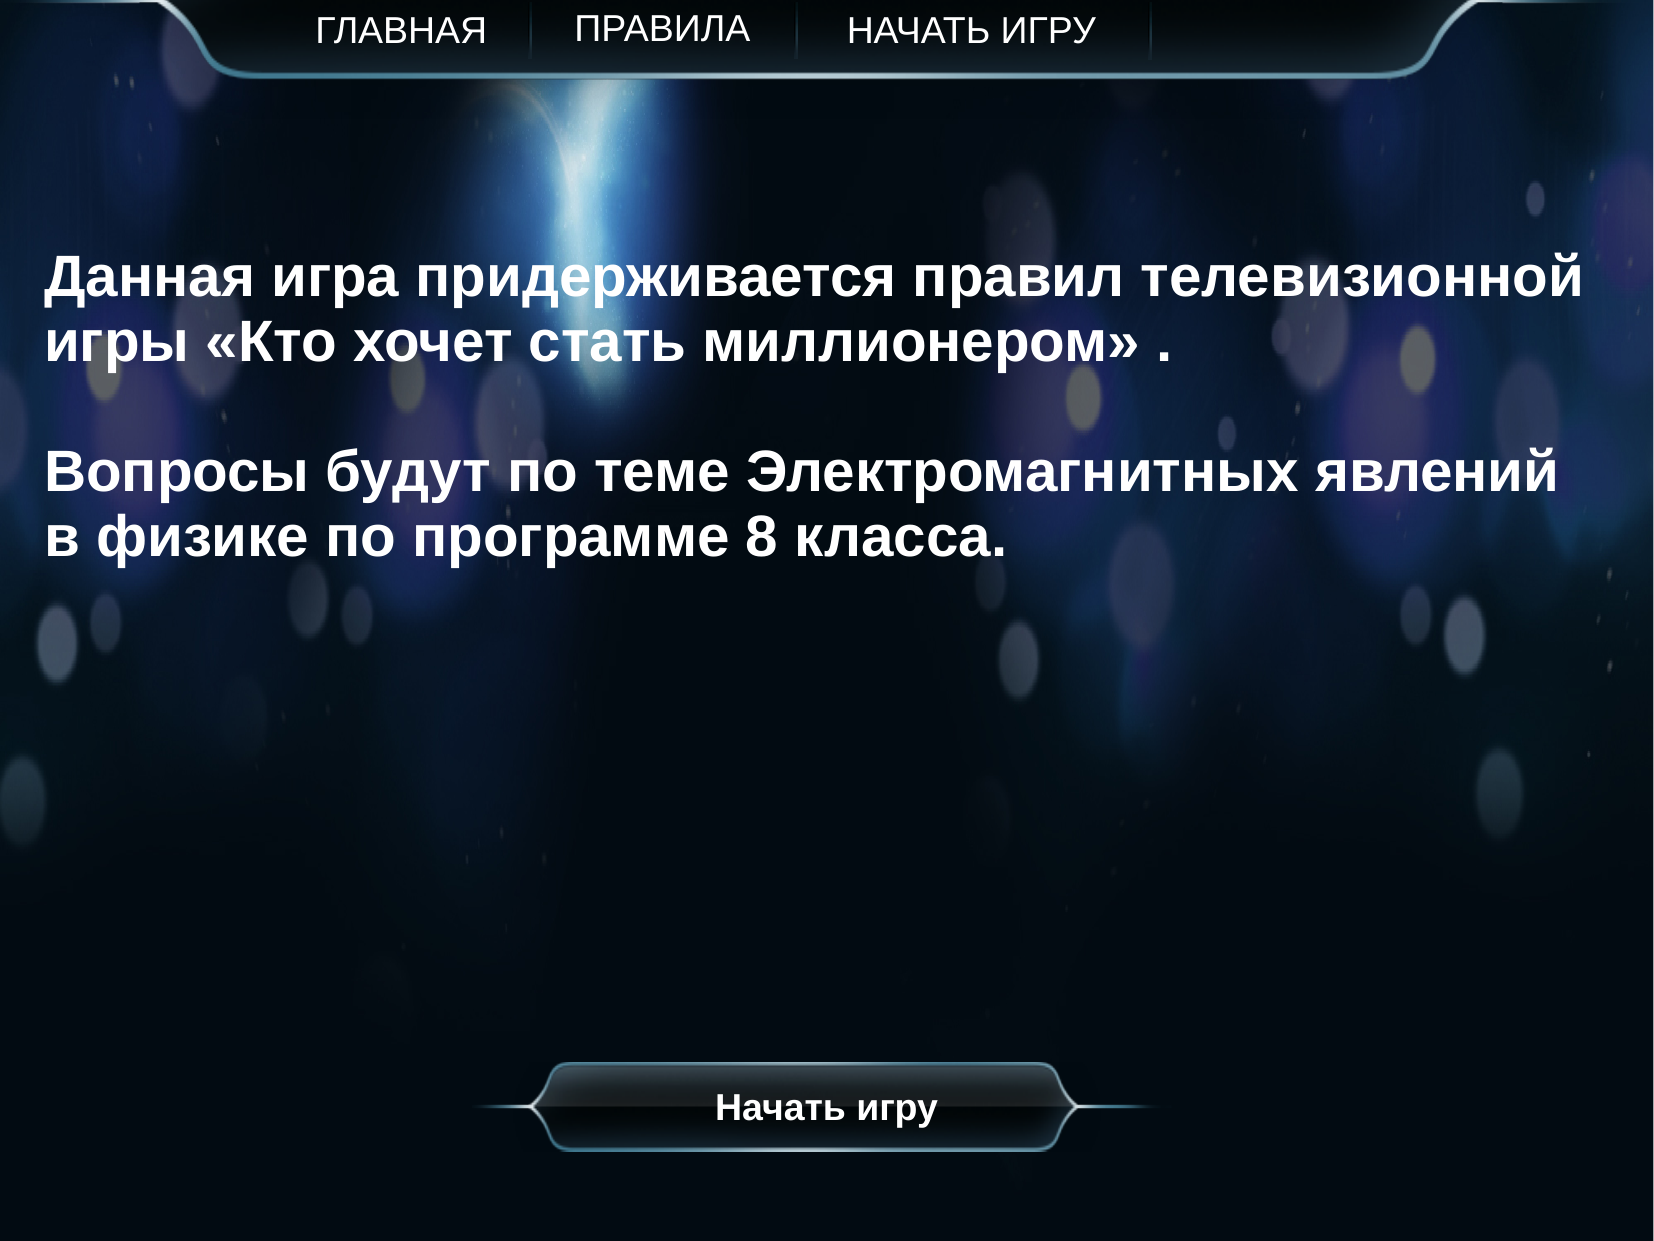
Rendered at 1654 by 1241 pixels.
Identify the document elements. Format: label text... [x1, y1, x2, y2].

text_box ГЛАВНАЯ [300, 2, 502, 60]
text_box [236, 0, 532, 89]
text_box ПРАВИЛА [559, 0, 766, 57]
picture [0, 0, 1654, 1241]
text_box НАЧАТЬ ИГРУ [832, 2, 1112, 60]
text_box Данная игра придерживается правил телевизионной игры «Кто хочет стать миллионером» . Вопросы будут по теме Электромагнитных явлений в физике по программе 8 класса. [29, 236, 1625, 680]
